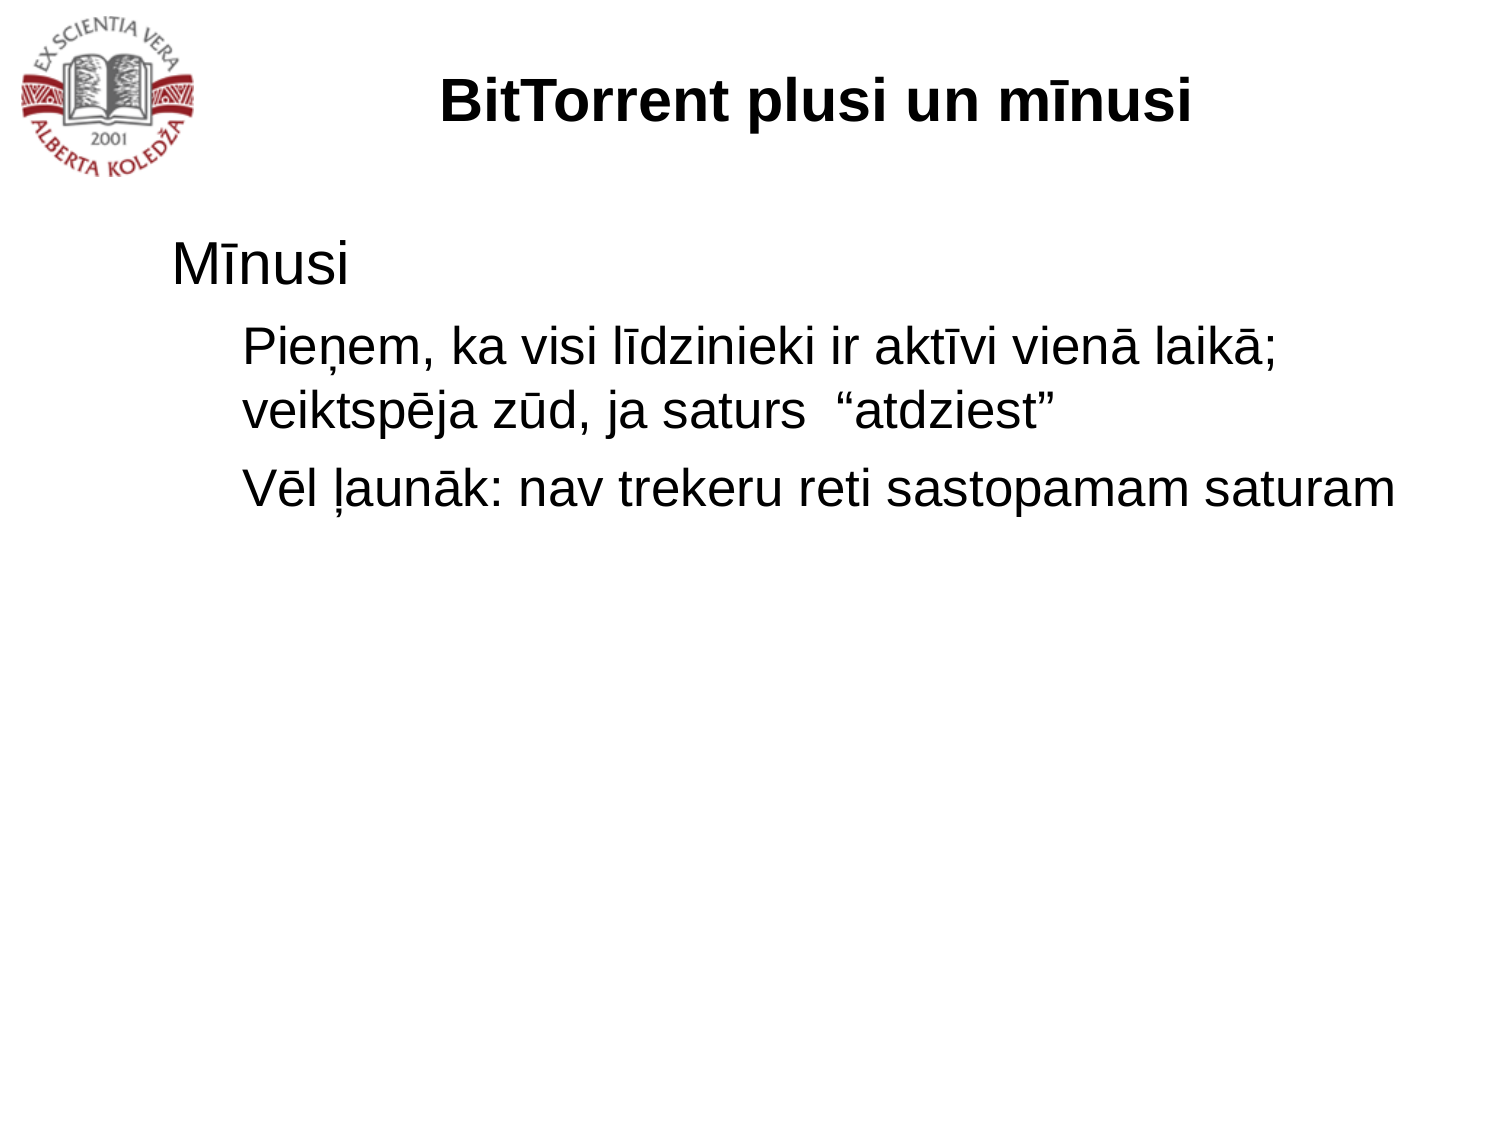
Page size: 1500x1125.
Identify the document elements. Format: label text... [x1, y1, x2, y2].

title BitTorrent plusi un mīnusi [187, 44, 1425, 150]
list Mīnusi Pieņem, ka visi līdzinieki ir aktīvi vienā laikā; veiktspēja zūd, ja saturs “atdziest” Vēl ļaunāk: nav trekeru reti sastopamam saturam [85, 216, 1436, 1035]
picture [21, 16, 194, 177]
